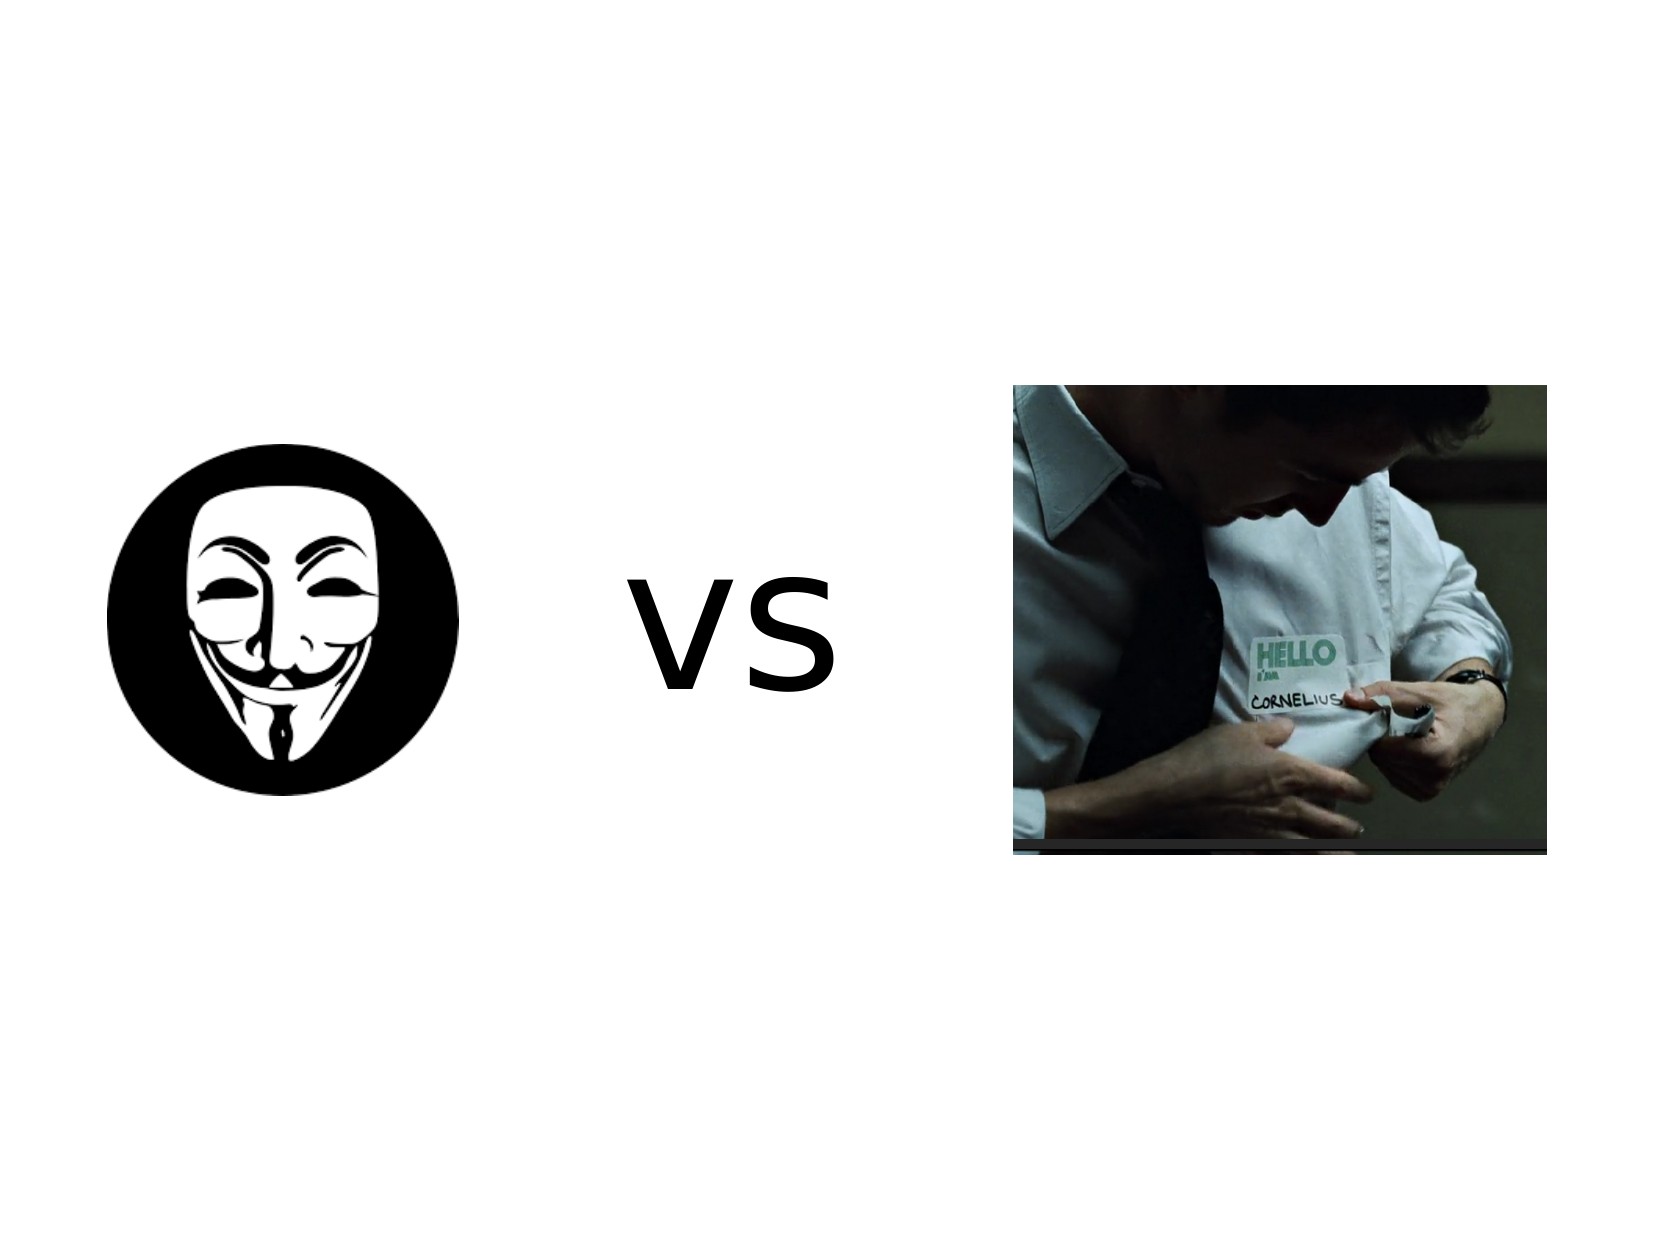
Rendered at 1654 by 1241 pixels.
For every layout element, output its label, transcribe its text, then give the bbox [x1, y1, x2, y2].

picture [1013, 385, 1547, 856]
picture [107, 444, 459, 796]
text_box vs [606, 496, 867, 744]
